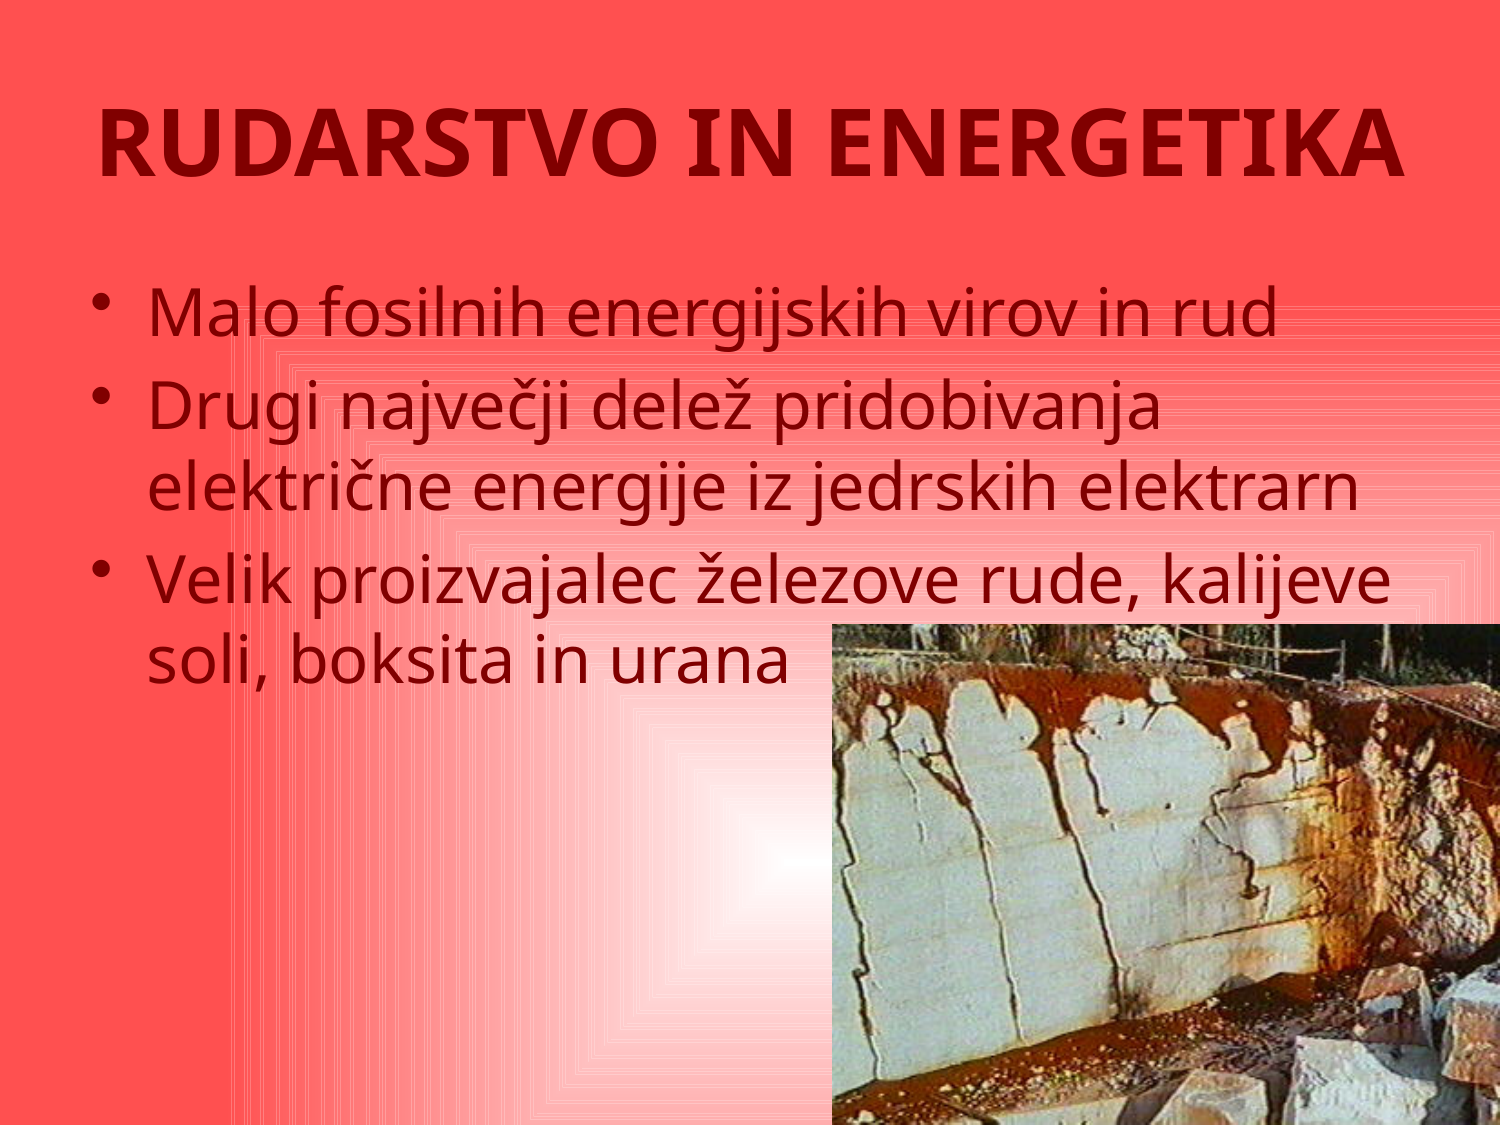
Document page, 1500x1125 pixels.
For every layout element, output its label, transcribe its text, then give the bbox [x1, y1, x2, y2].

title RUDARSTVO IN ENERGETIKA [75, 45, 1425, 233]
picture [832, 624, 1500, 1125]
list Malo fosilnih energijskih virov in rud Drugi največji delež pridobivanja električne energije iz jedrskih elektrarn Velik proizvajalec železove rude, kalijeve soli, boksita in urana [75, 262, 1425, 740]
